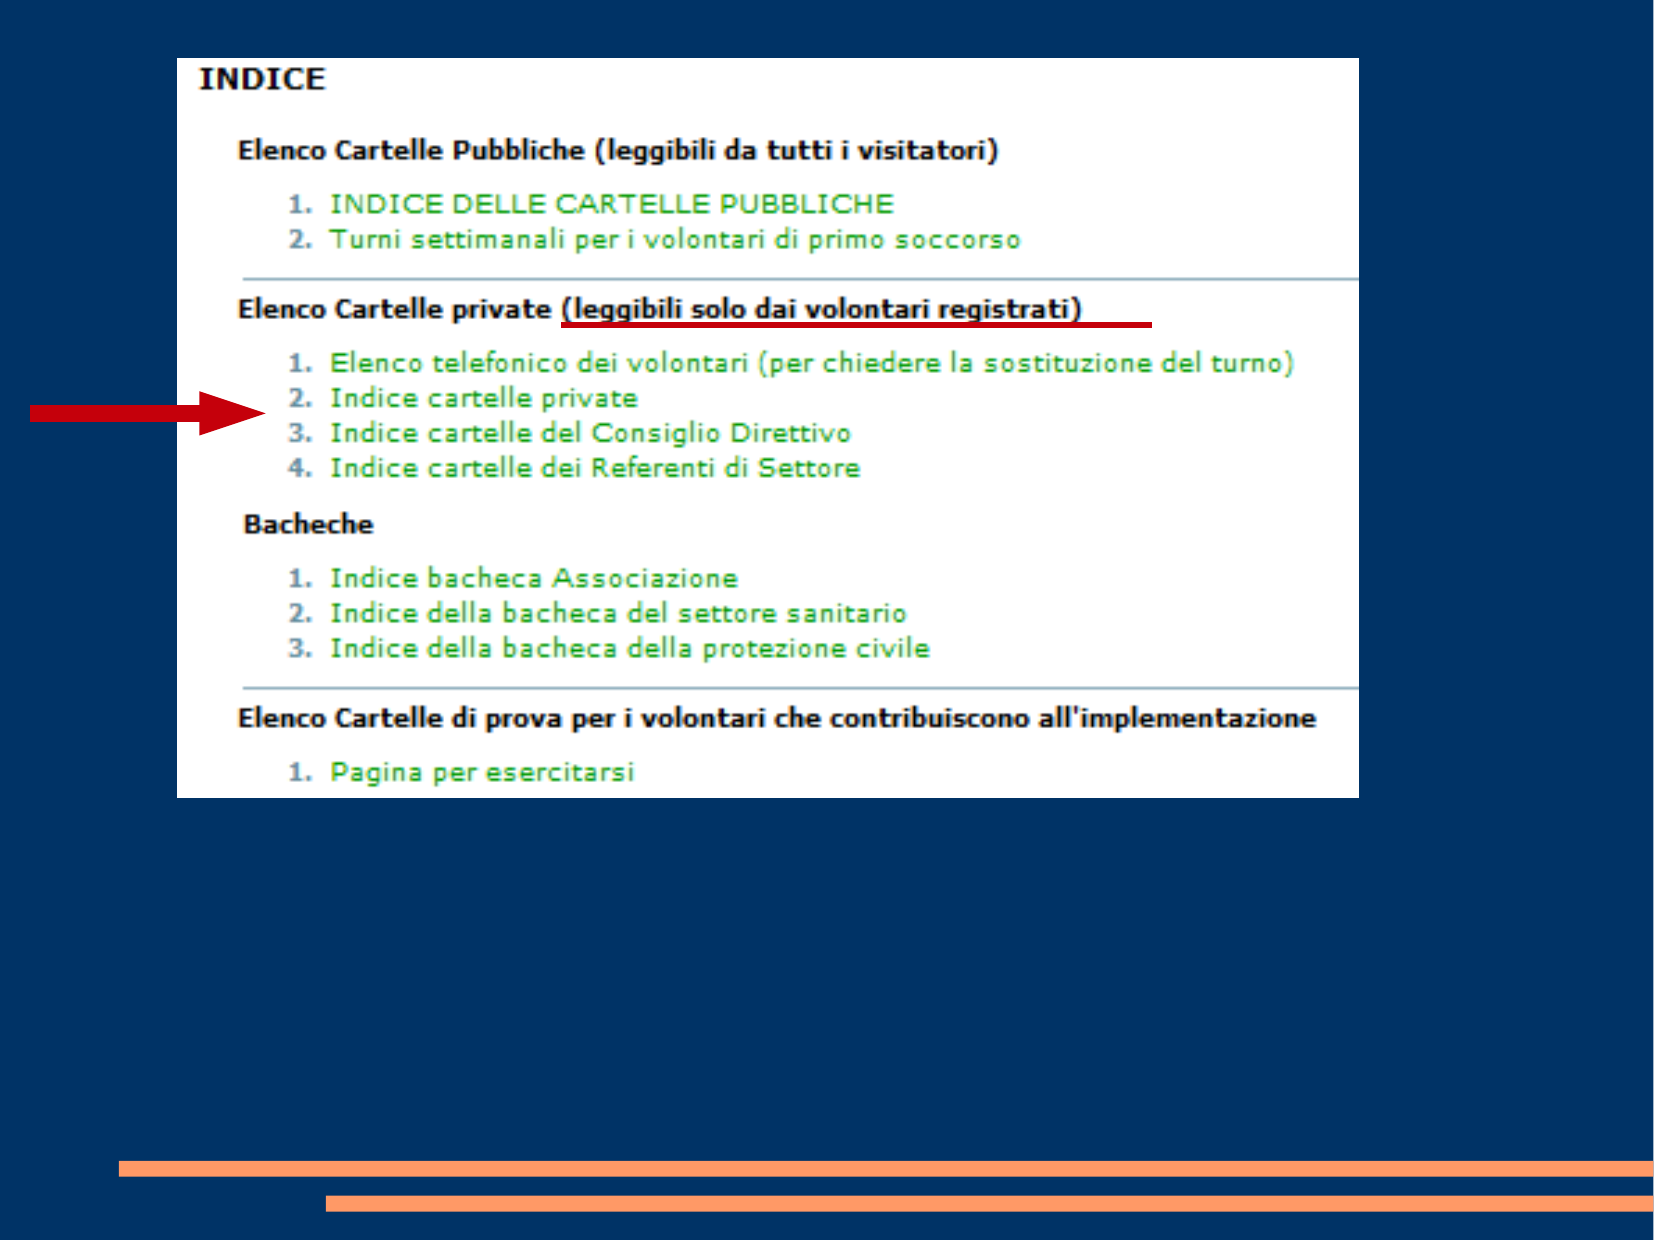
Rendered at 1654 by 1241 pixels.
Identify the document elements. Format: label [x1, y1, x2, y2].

picture [177, 58, 1359, 798]
